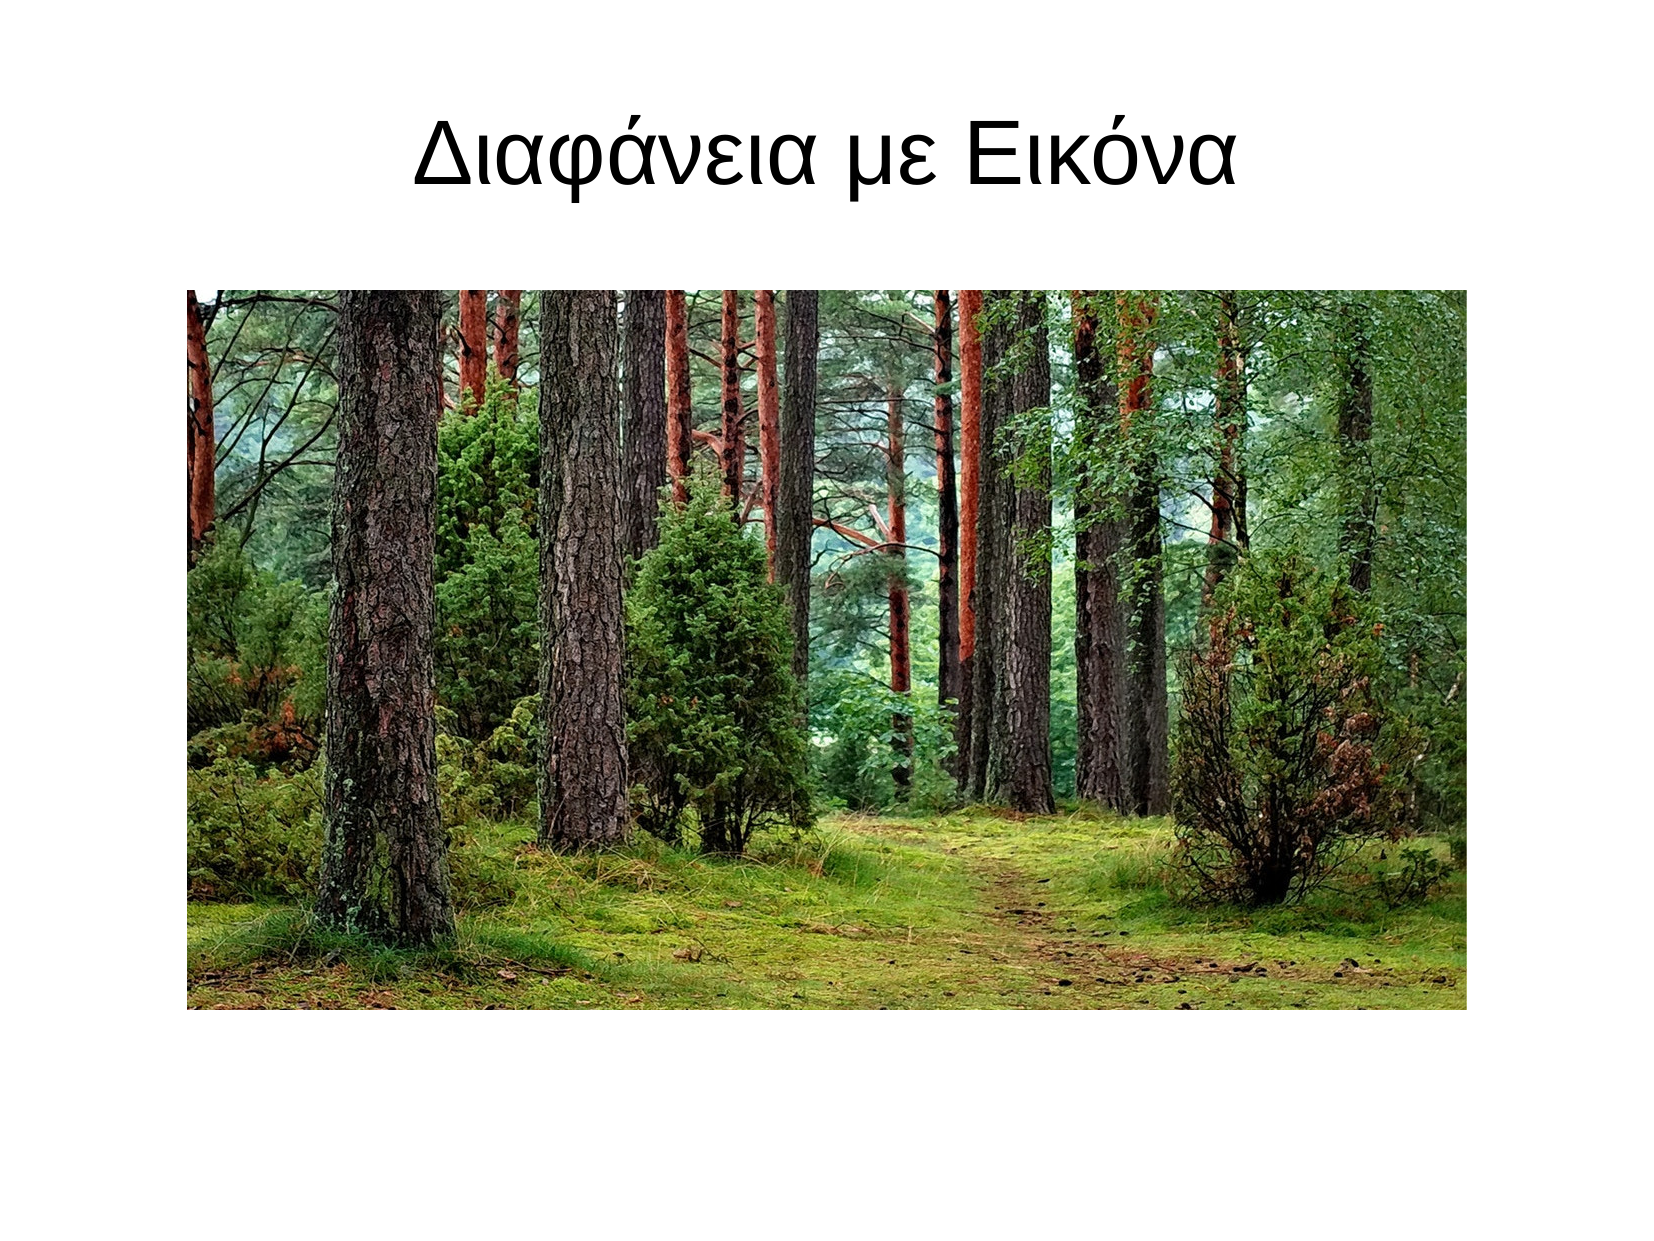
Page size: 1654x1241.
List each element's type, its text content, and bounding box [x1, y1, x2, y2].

picture [187, 290, 1467, 1010]
title Διαφάνεια με Εικόνα [82, 49, 1571, 257]
